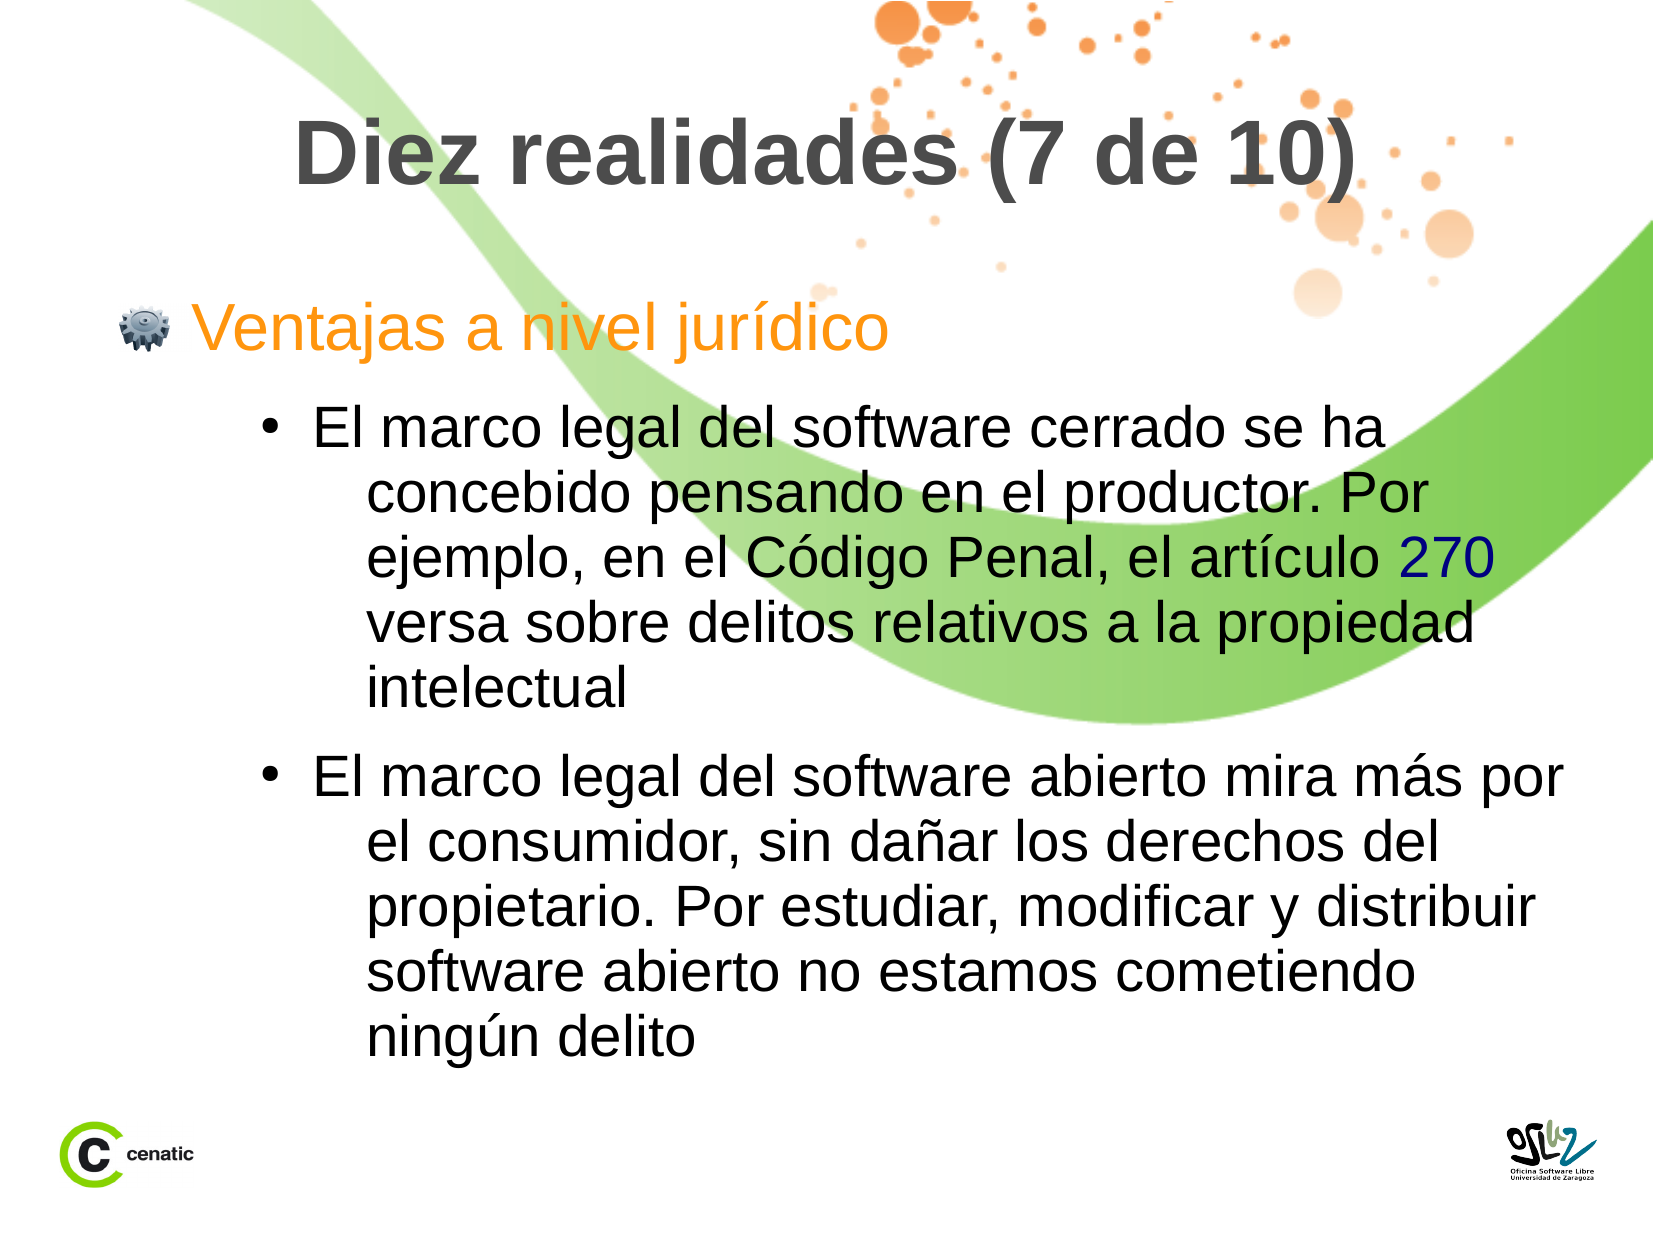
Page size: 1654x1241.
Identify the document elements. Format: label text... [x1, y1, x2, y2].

title Diez realidades (7 de 10) [82, 56, 1571, 250]
picture [59, 1121, 194, 1188]
picture [1505, 1119, 1600, 1182]
picture [183, 0, 1653, 755]
list Ventajas a nivel jurídico El marco legal del software cerrado se ha concebido pensando en el productor. Por ejemplo, en el Código Penal, el artículo 270 versa sobre delitos relativos a la propiedad intelectual El marco legal del software abierto mira más por el consumidor, sin dañar los derechos del propietario. Por estudiar, modificar y distribuir software abierto no estamos cometiendo ningún delito [82, 290, 1571, 1137]
